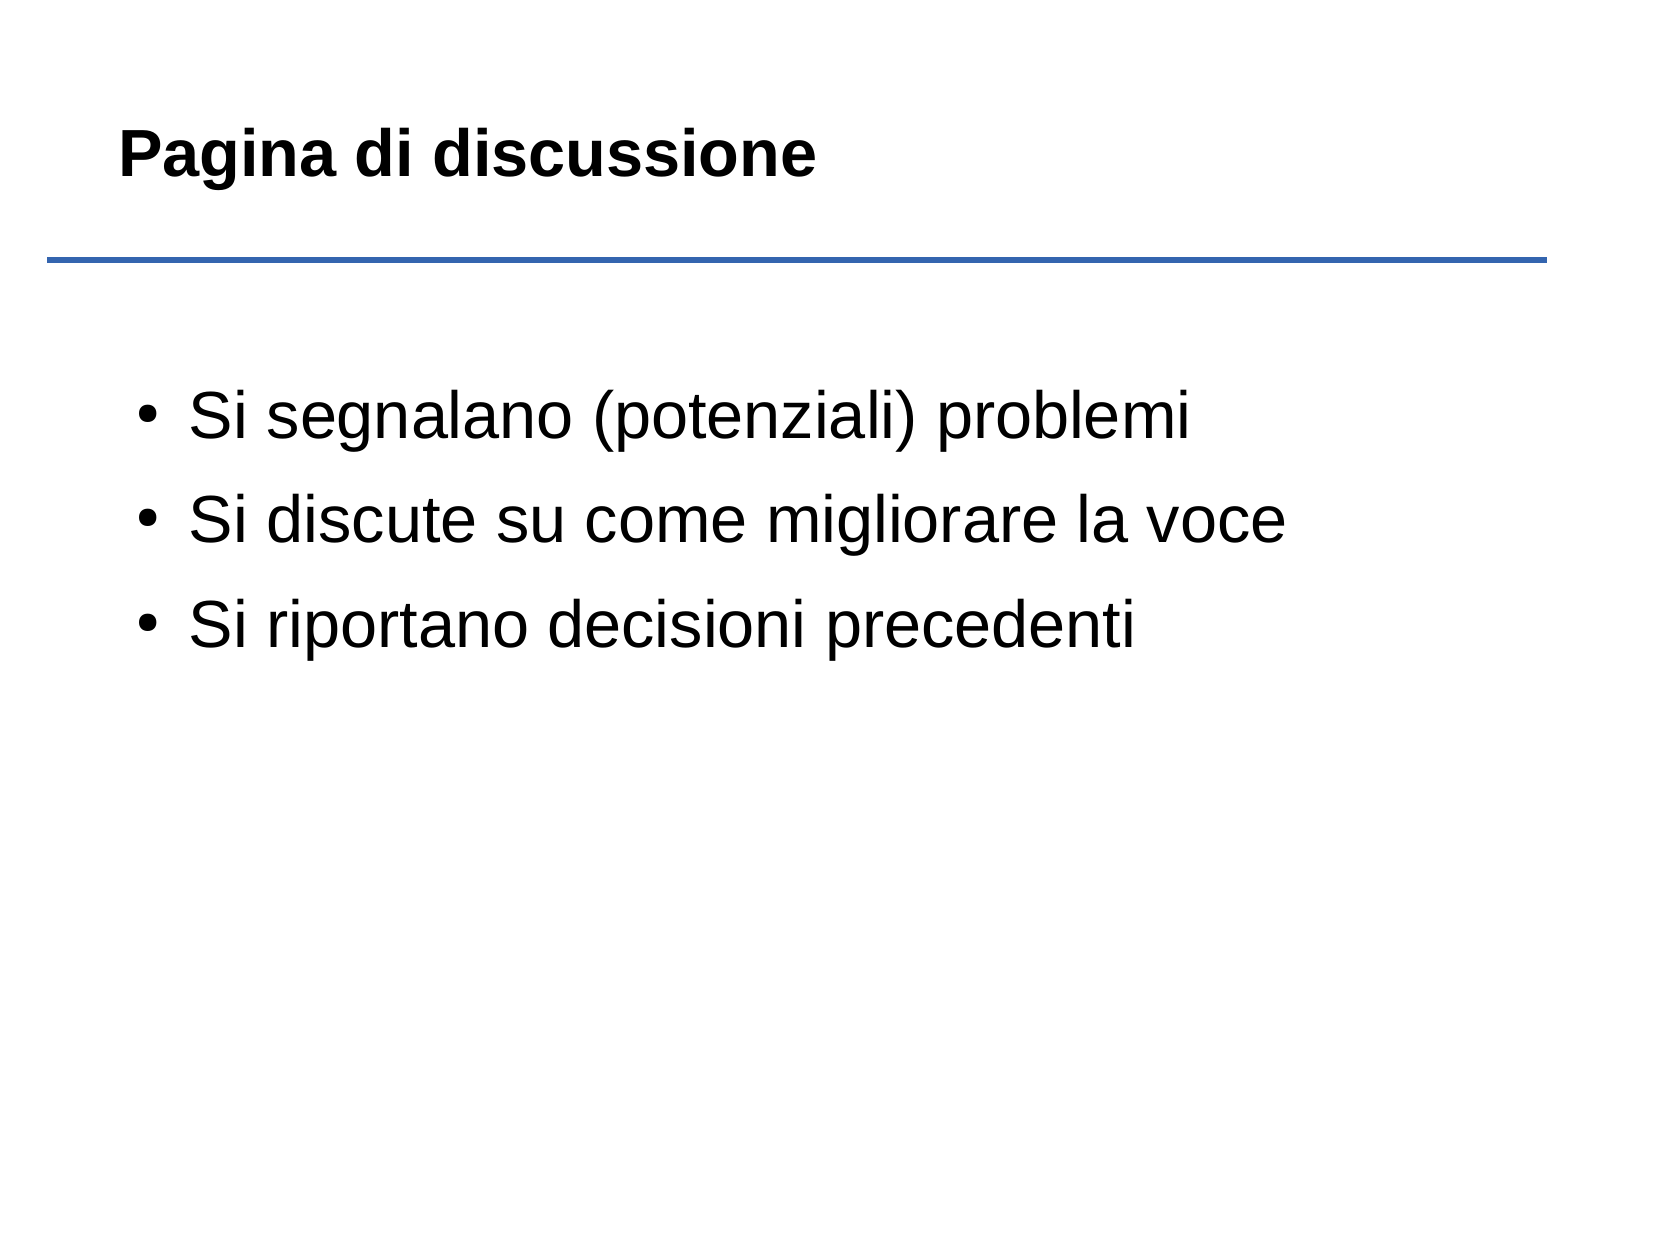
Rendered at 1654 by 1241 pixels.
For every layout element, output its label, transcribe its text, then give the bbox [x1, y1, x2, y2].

list Si segnalano (potenziali) problemi Si discute su come migliorare la voce Si riportano decisioni precedenti [118, 377, 1571, 1170]
title Pagina di discussione [118, 49, 1571, 257]
